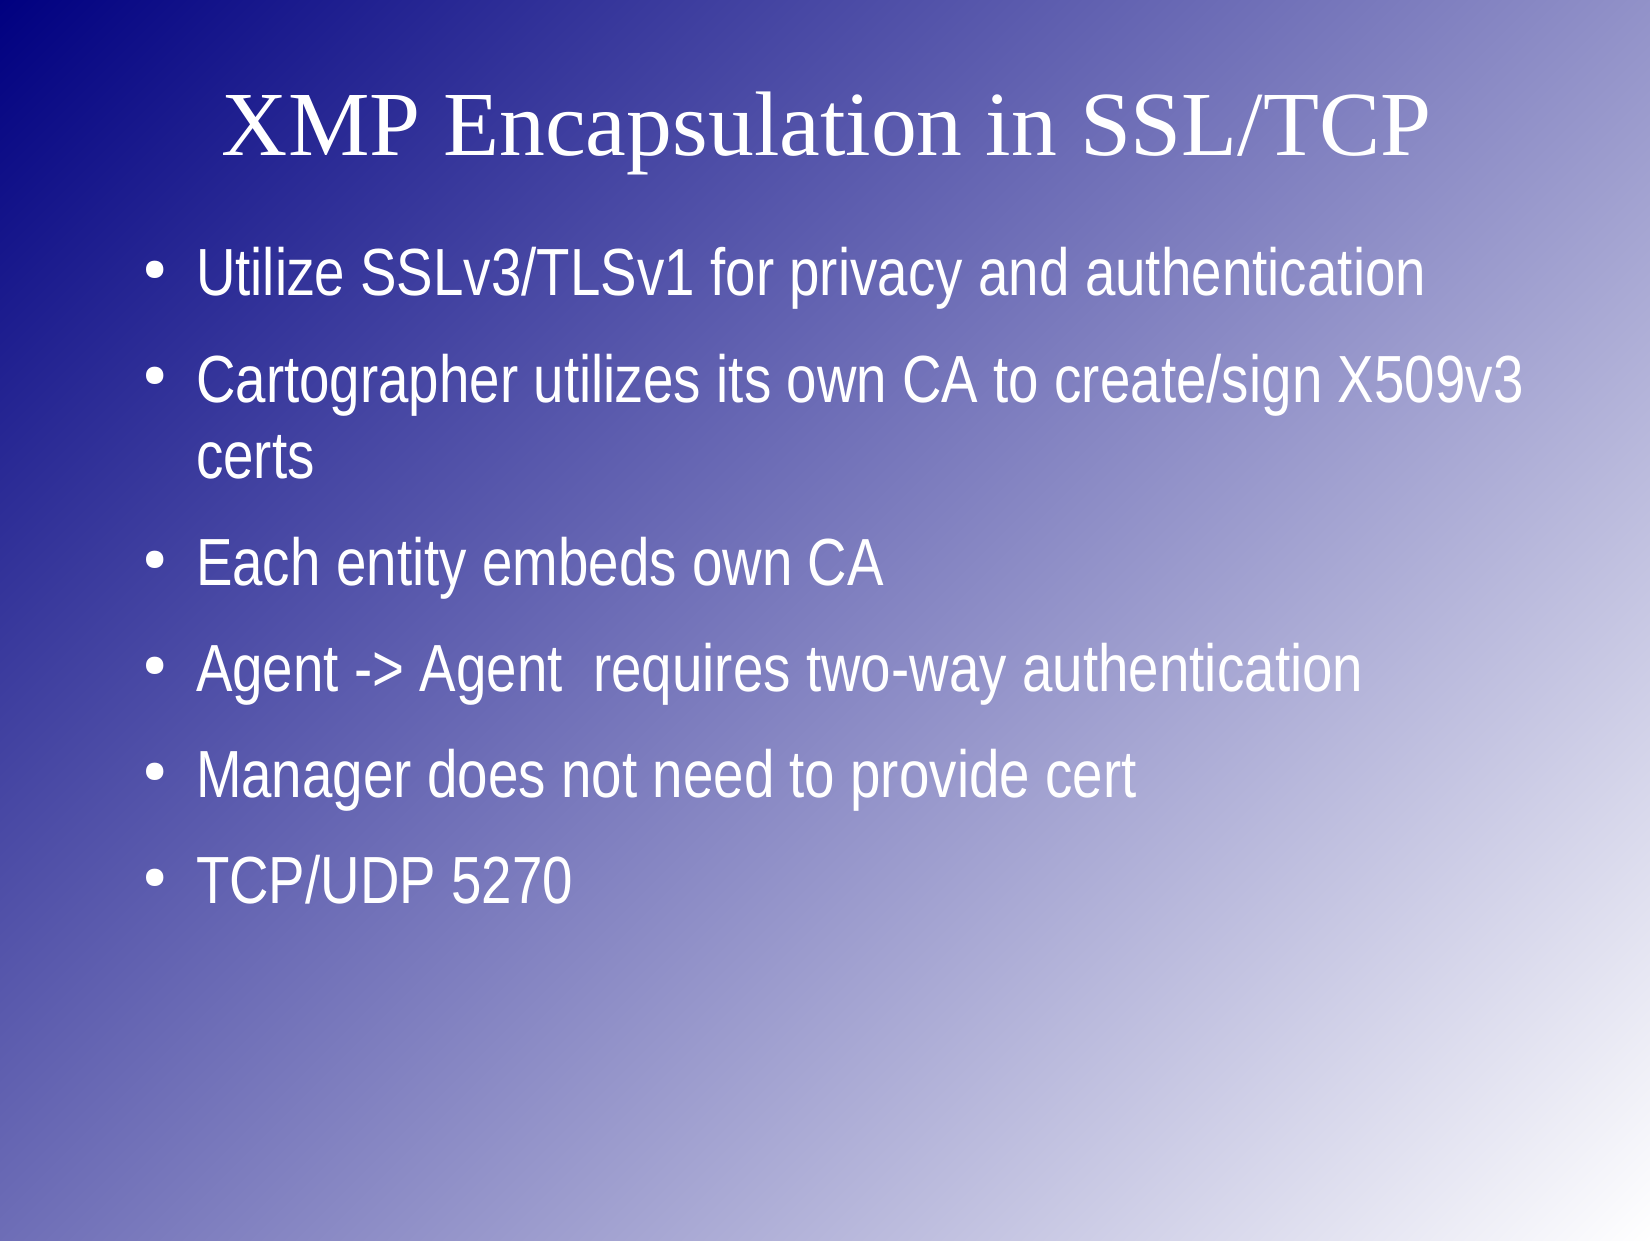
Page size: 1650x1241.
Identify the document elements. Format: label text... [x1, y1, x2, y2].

list Utilize SSLv3/TLSv1 for privacy and authentication Cartographer utilizes its own CA to create/sign X509v3 certs Each entity embeds own CA Agent -> Agent requires two-way authentication Manager does not need to provide cert TCP/UDP 5270 [125, 233, 1535, 1081]
title XMP Encapsulation in SSL/TCP [123, 27, 1533, 221]
